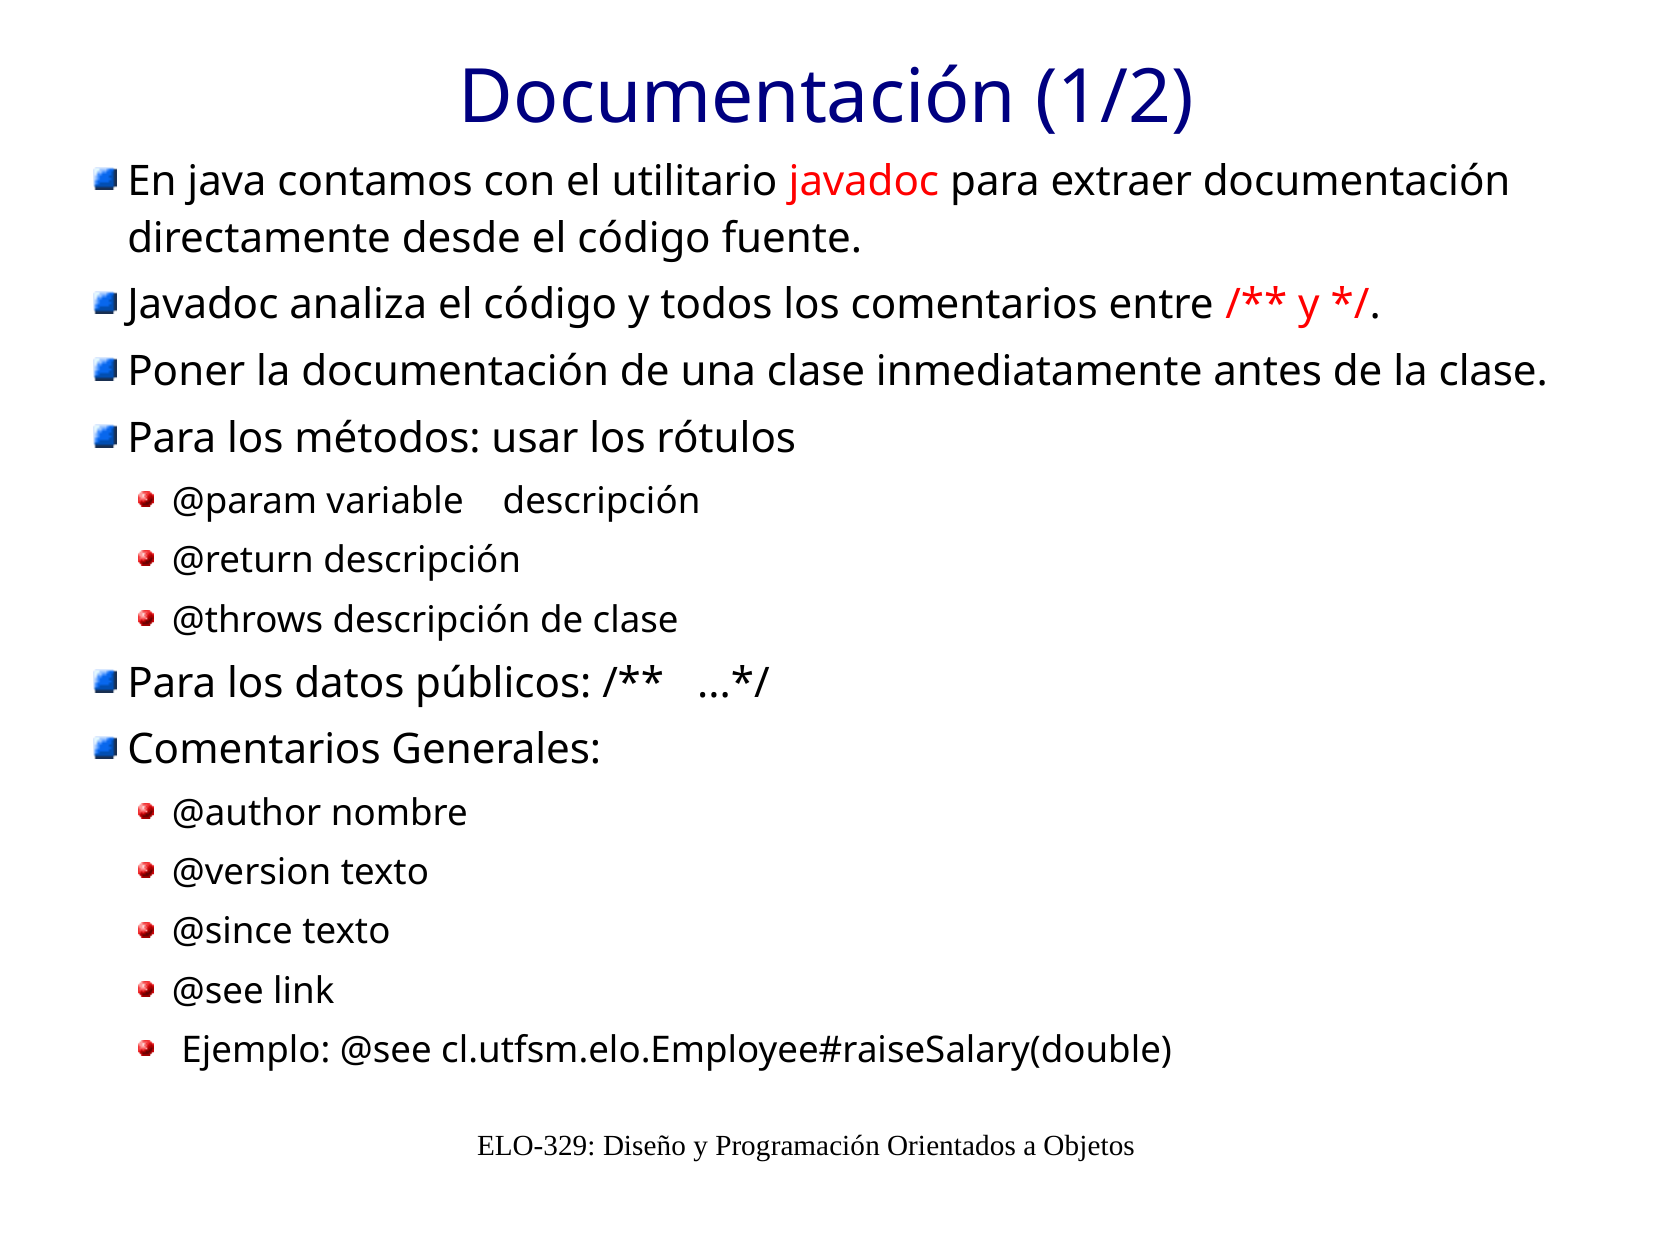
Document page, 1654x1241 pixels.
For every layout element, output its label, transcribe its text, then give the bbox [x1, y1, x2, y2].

list En java contamos con el utilitario javadoc para extraer documentación directamente desde el código fuente. Javadoc analiza el código y todos los comentarios entre /** y */. Poner la documentación de una clase inmediatamente antes de la clase. Para los métodos: usar los rótulos @param variable descripción @return descripción @throws descripción de clase Para los datos públicos: /** ...*/ Comentarios Generales: @author nombre @version texto @since texto @see link Ejemplo: @see cl.utfsm.elo.Employee#raiseSalary(double) [82, 150, 1571, 1126]
title Documentación (1/2) [82, 43, 1571, 145]
